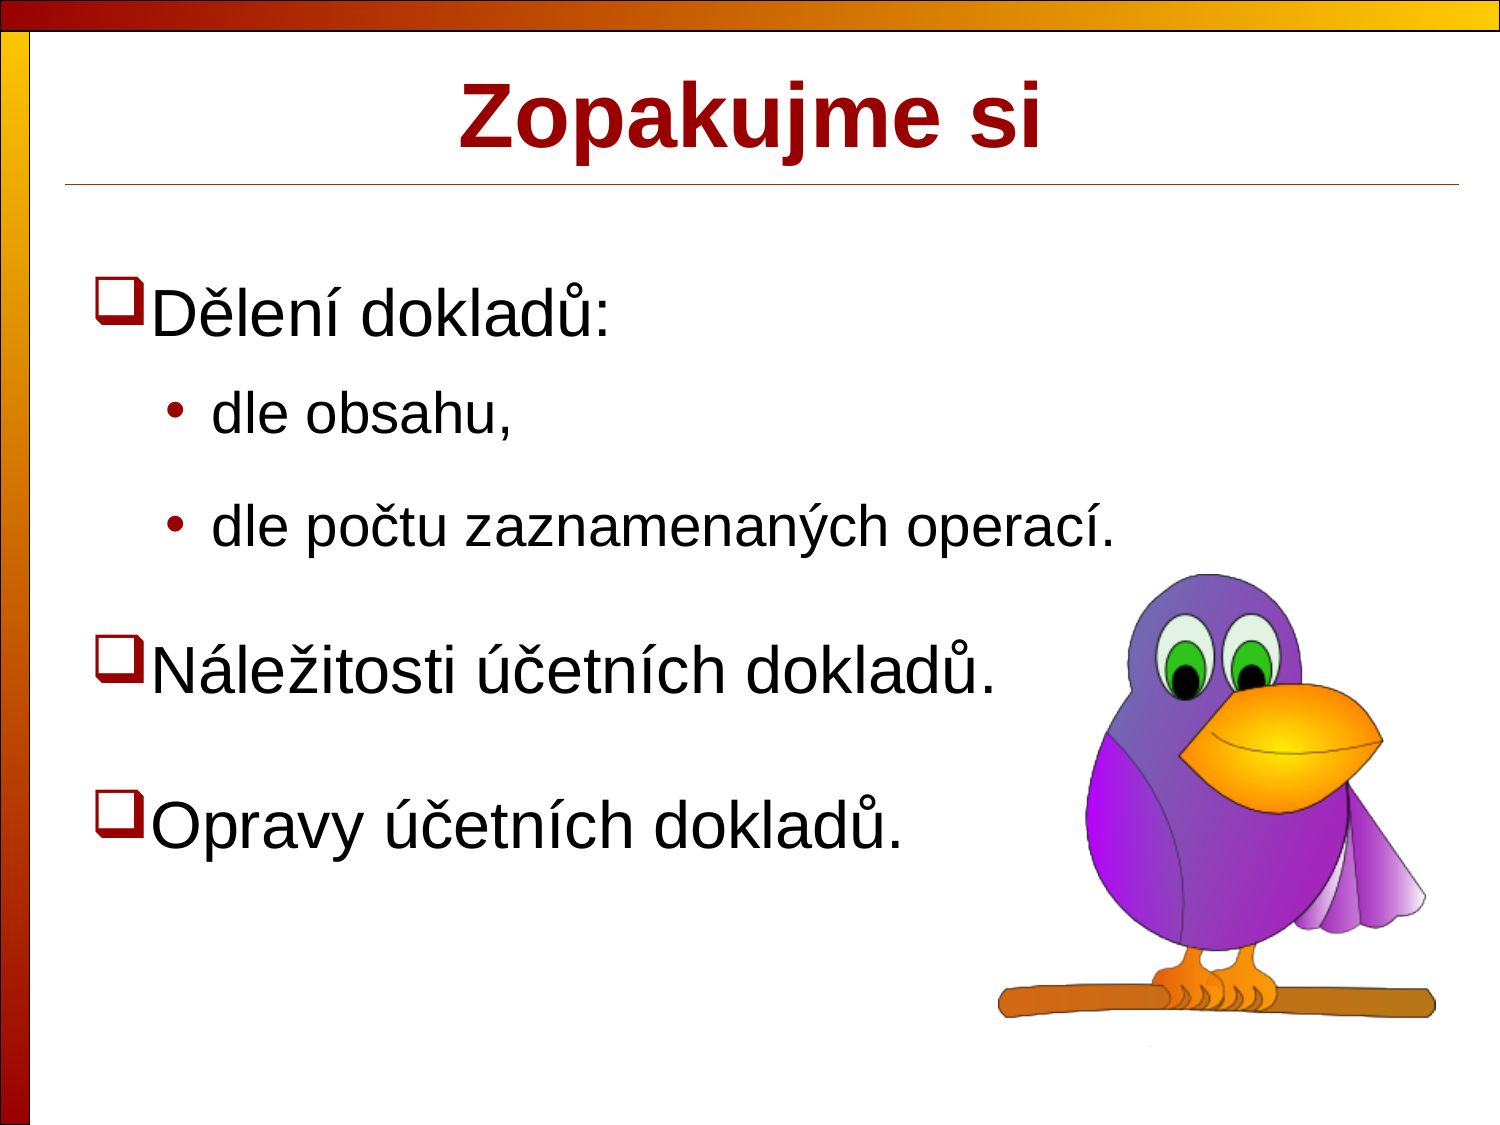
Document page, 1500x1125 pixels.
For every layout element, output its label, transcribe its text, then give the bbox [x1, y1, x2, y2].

picture [998, 574, 1436, 1047]
text_box [0, 0, 1500, 1125]
title Zopakujme si [76, 42, 1427, 174]
list Dělení dokladů: dle obsahu, dle počtu zaznamenaných operací. Náležitosti účetních dokladů. Opravy účetních dokladů. [75, 262, 1426, 1006]
